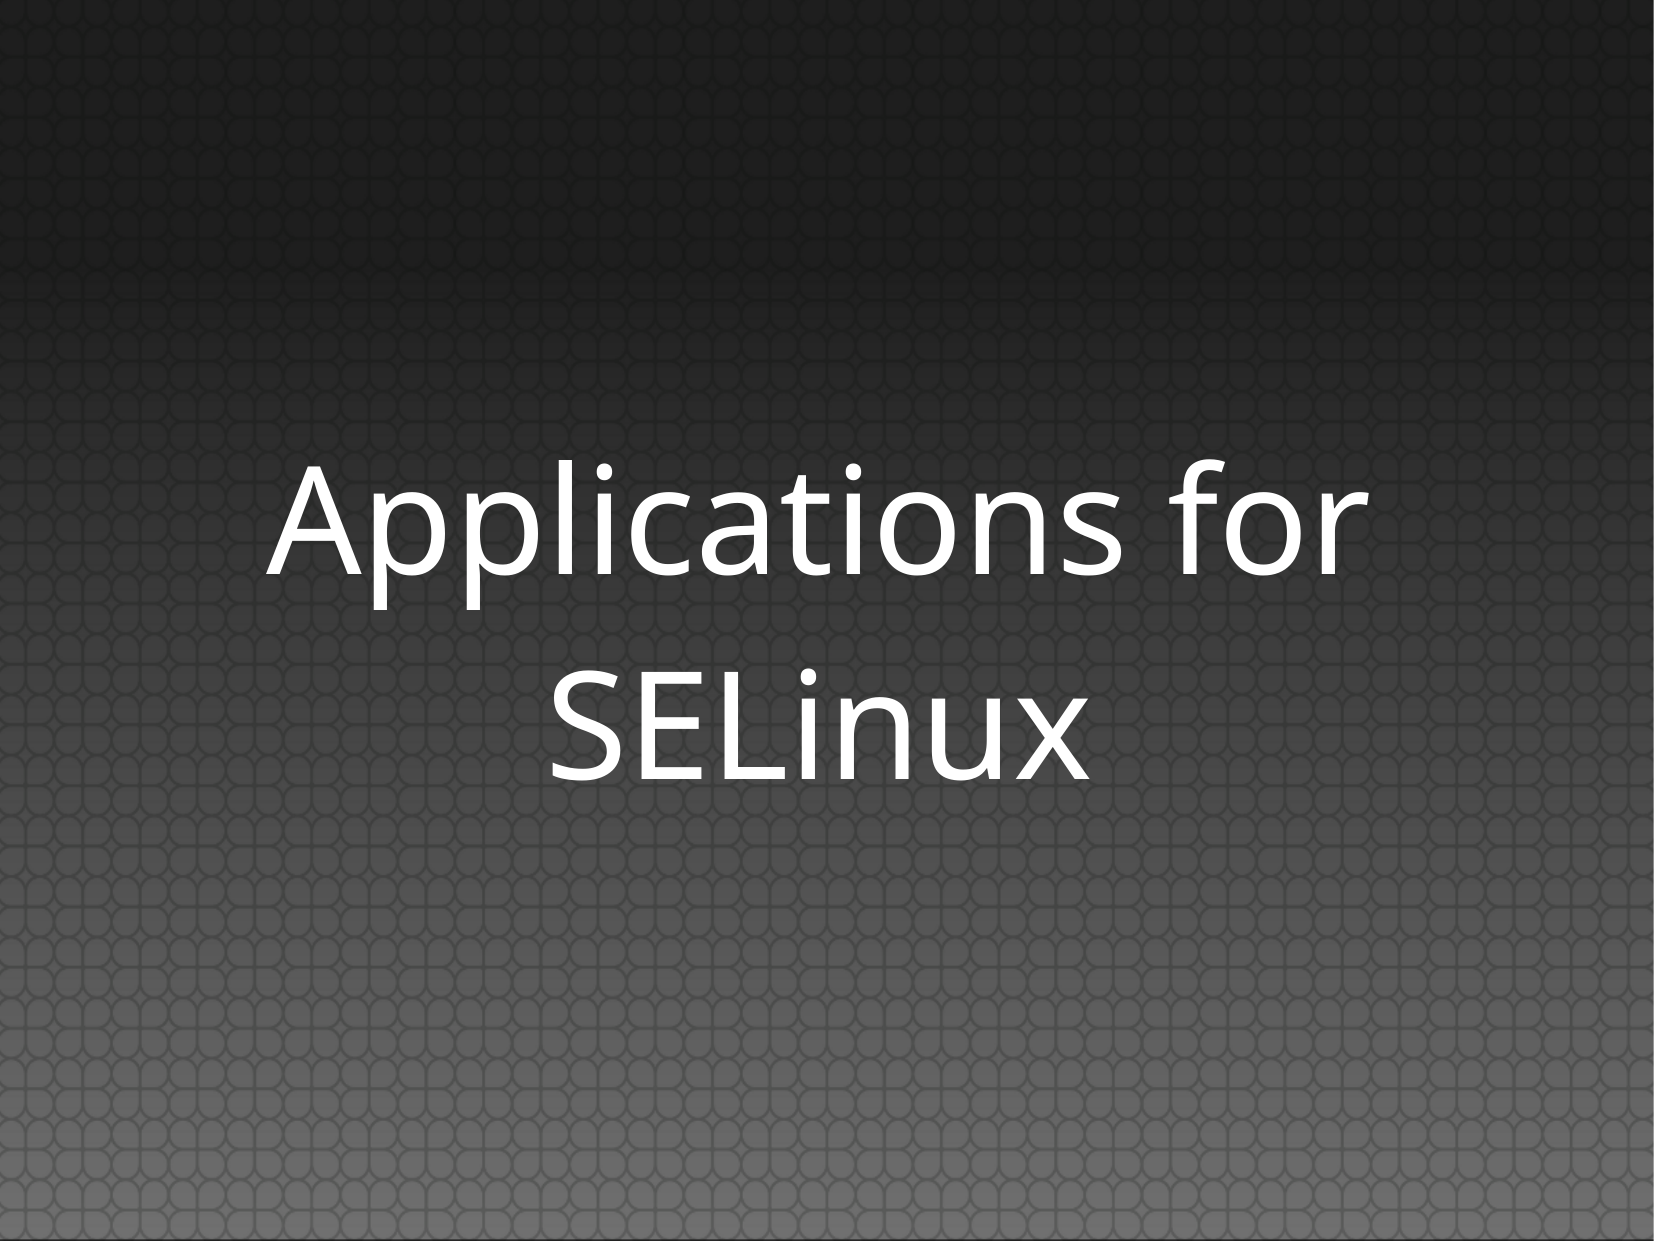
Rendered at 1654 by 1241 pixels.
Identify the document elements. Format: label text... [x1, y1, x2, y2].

picture [0, 0, 1654, 1241]
title Applications for SELinux [75, 431, 1564, 807]
